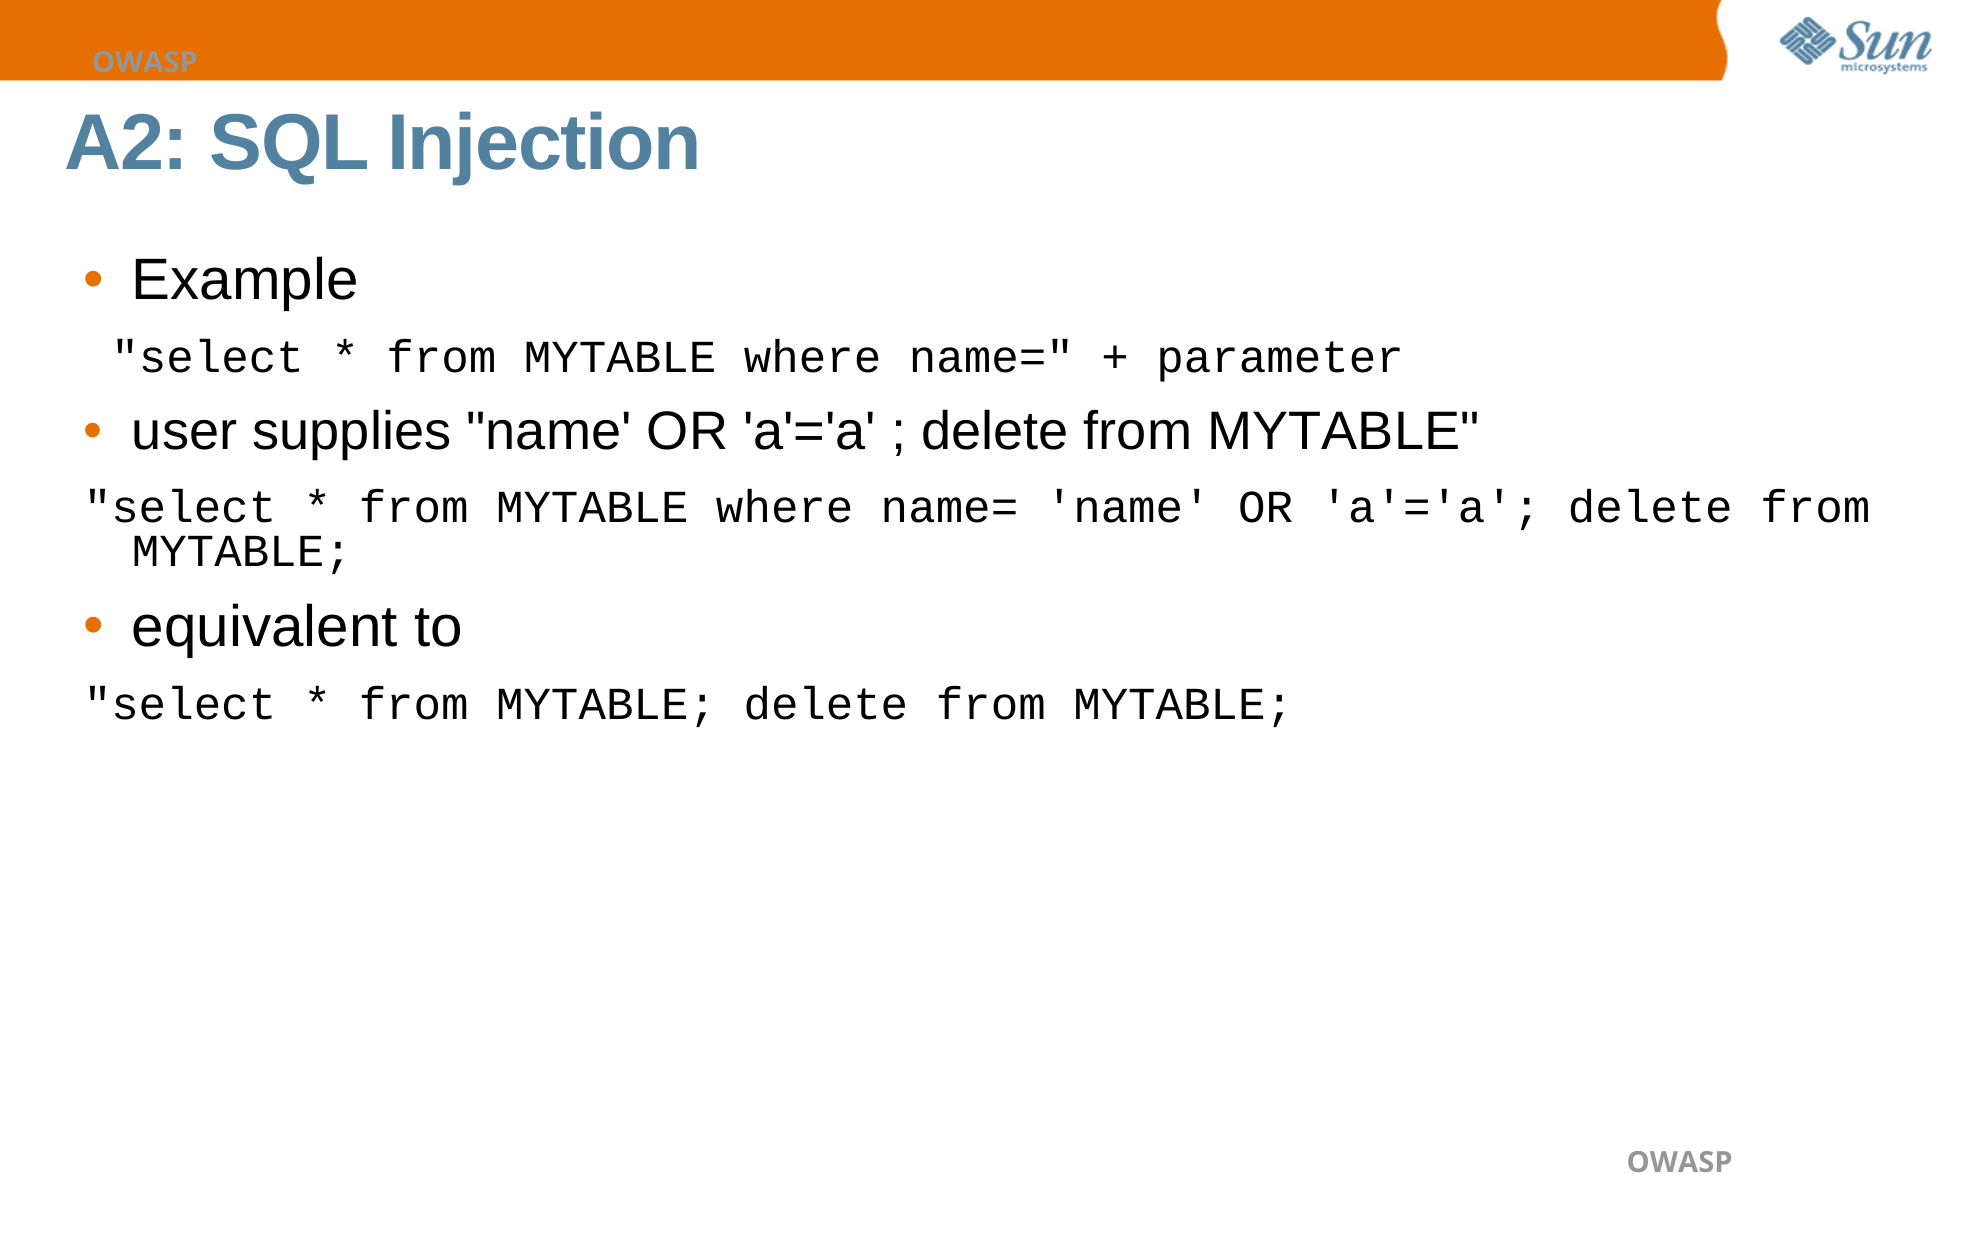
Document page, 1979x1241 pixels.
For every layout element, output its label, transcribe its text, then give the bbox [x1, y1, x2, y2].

list Example "select * from MYTABLE where name=" + parameter user supplies "name' OR 'a'='a' ; delete from MYTABLE" "select * from MYTABLE where name= 'name' OR 'a'='a'; delete from MYTABLE; equivalent to "select * from MYTABLE; delete from MYTABLE; [49, 247, 1929, 1241]
picture [0, 0, 1979, 83]
title A2: SQL Injection [49, 73, 1880, 217]
